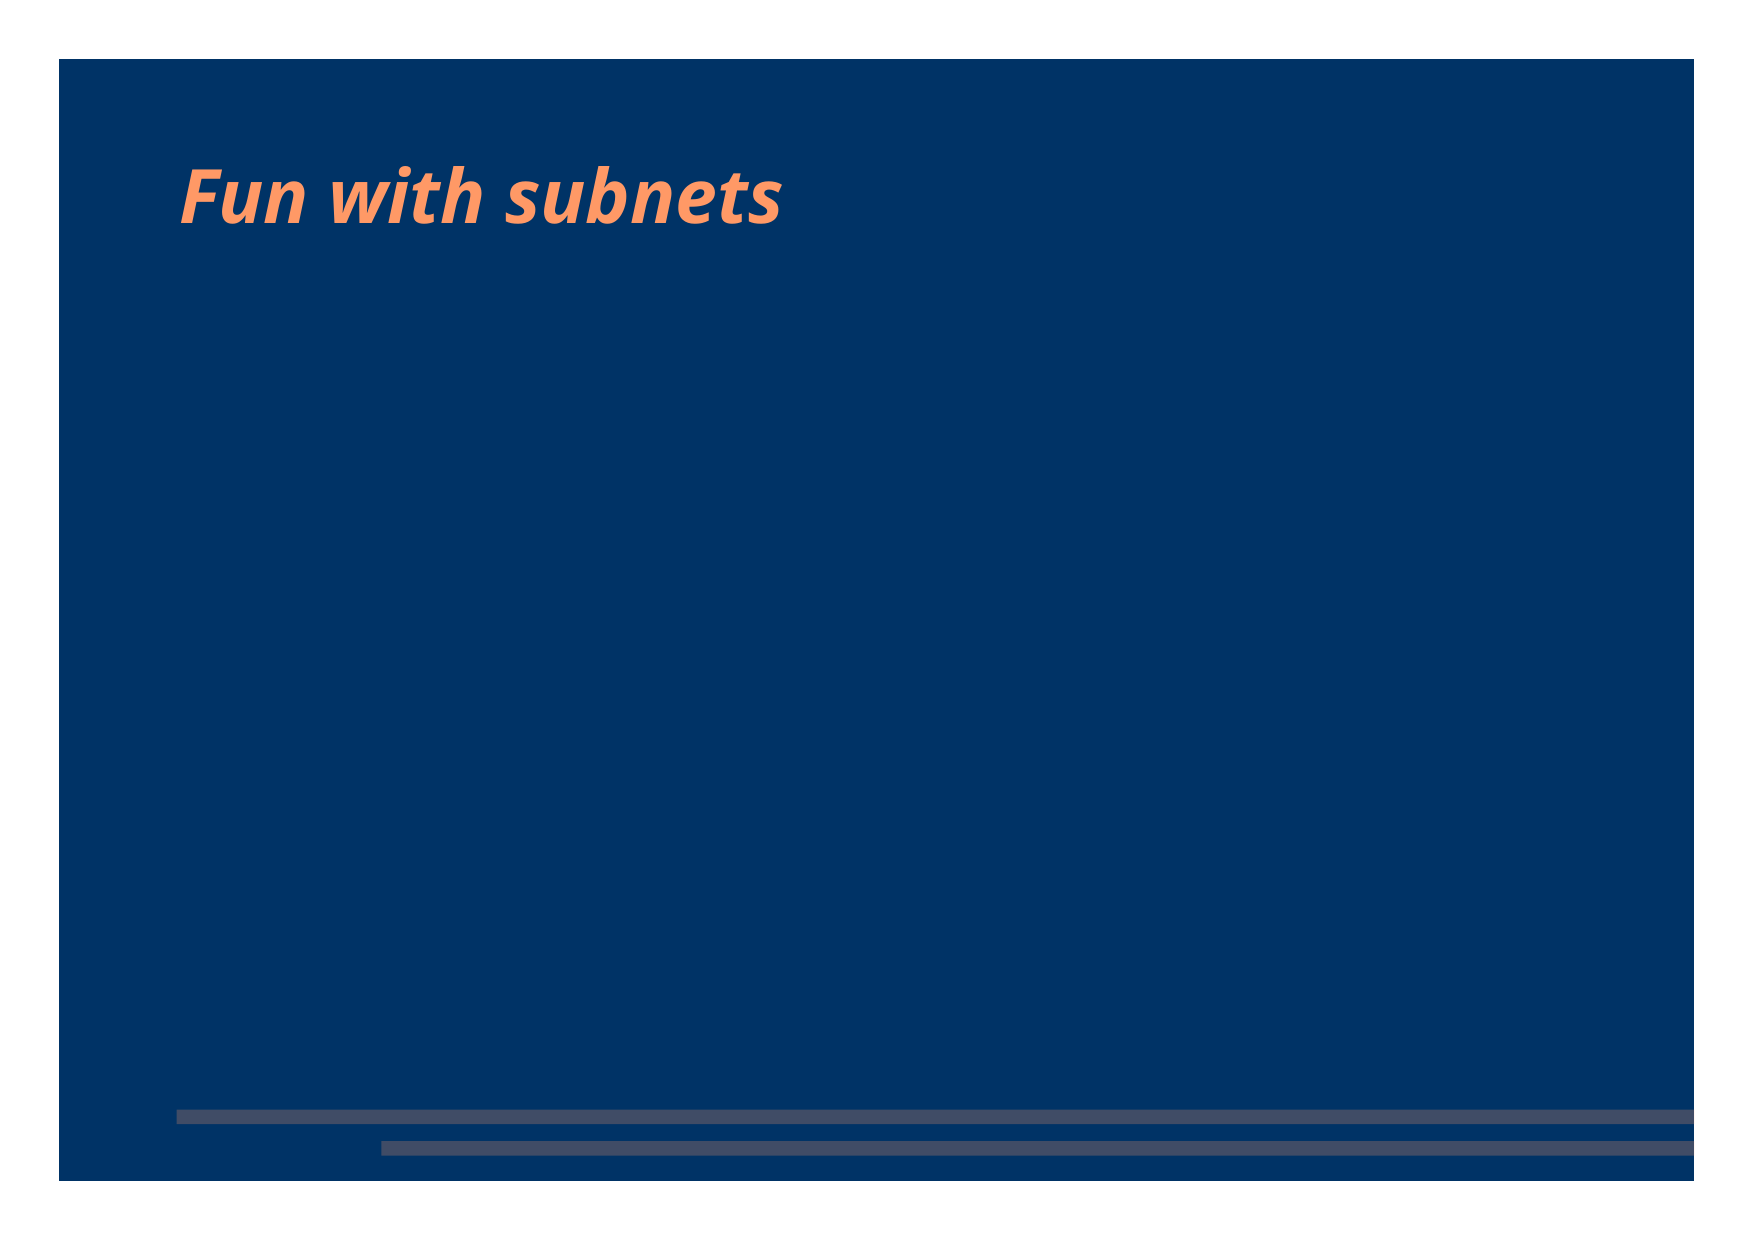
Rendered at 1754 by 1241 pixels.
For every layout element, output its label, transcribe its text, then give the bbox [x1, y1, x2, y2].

title Fun with subnets [179, 100, 1576, 289]
